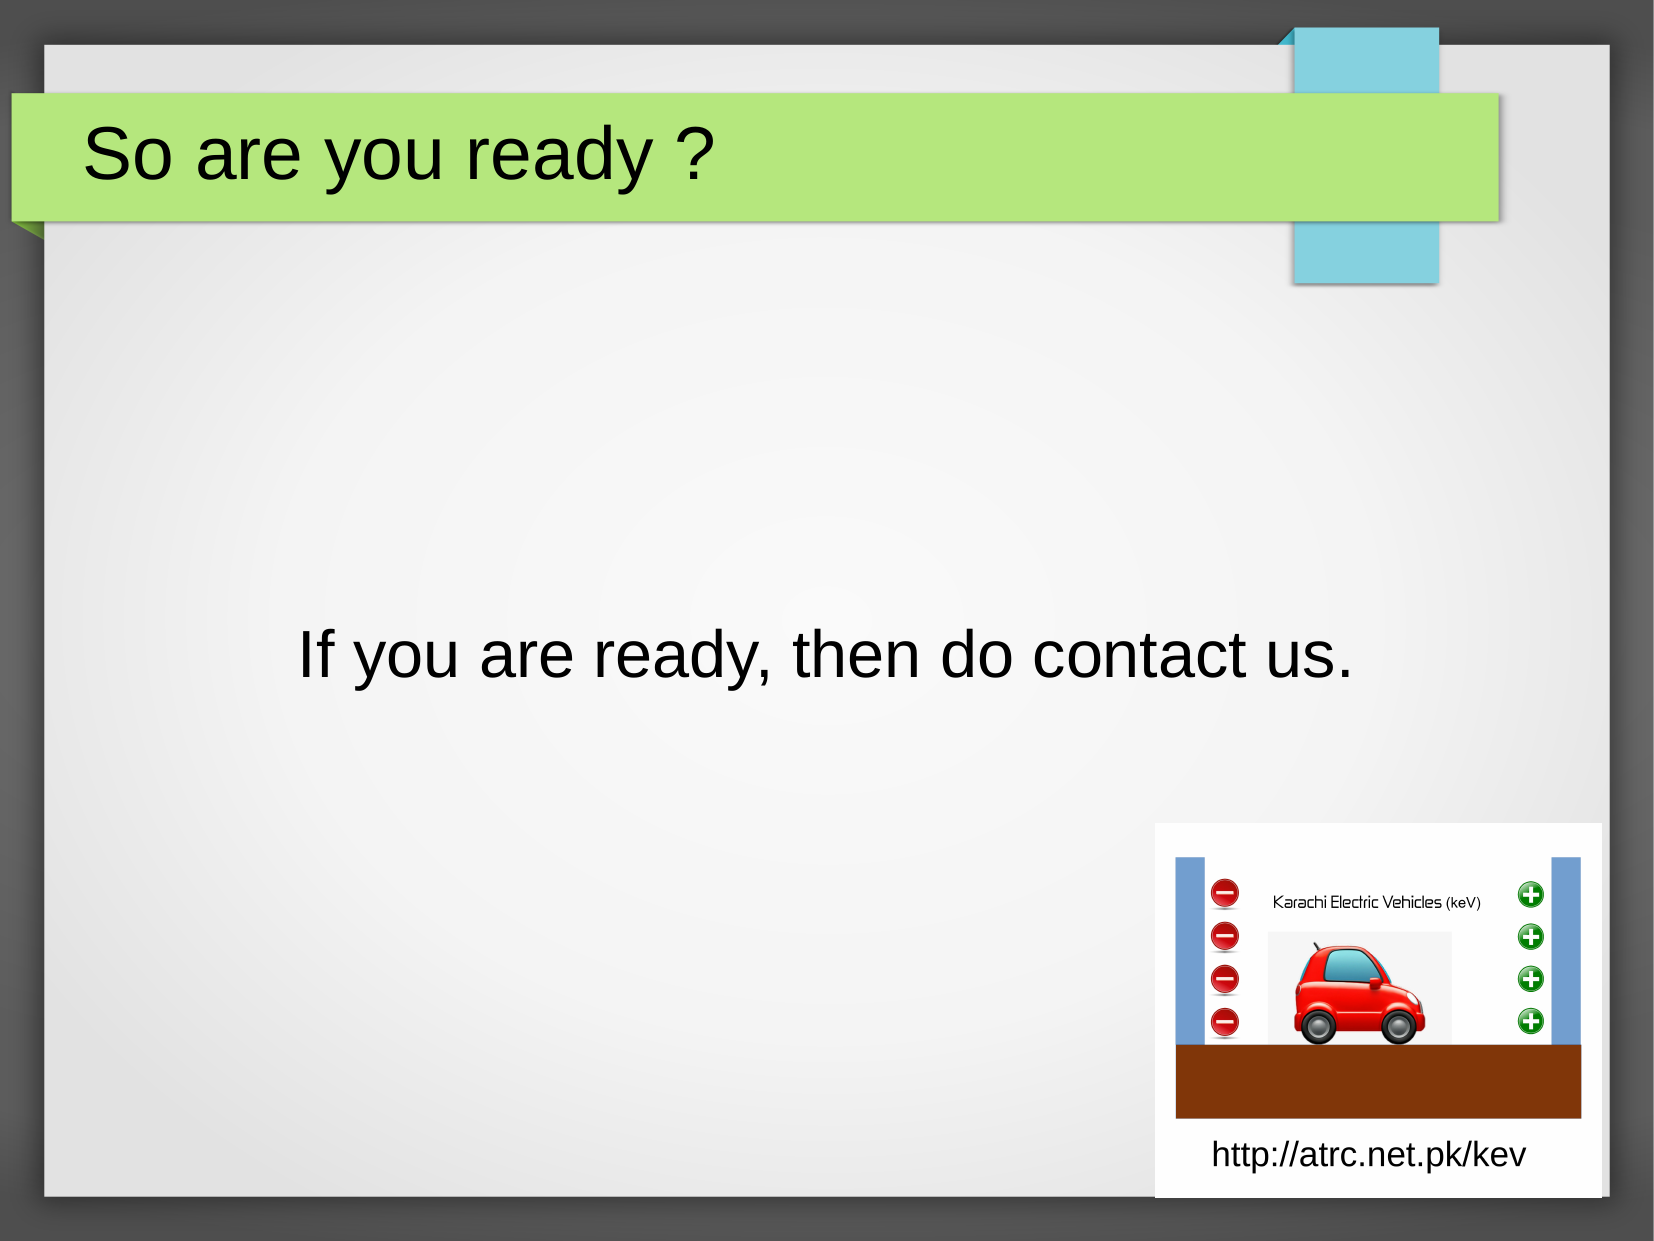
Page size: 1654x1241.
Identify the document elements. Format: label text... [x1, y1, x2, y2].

title So are you ready ? [82, 94, 1264, 213]
subtitle If you are ready, then do contact us. [82, 295, 1571, 1015]
picture [0, 0, 1654, 1241]
